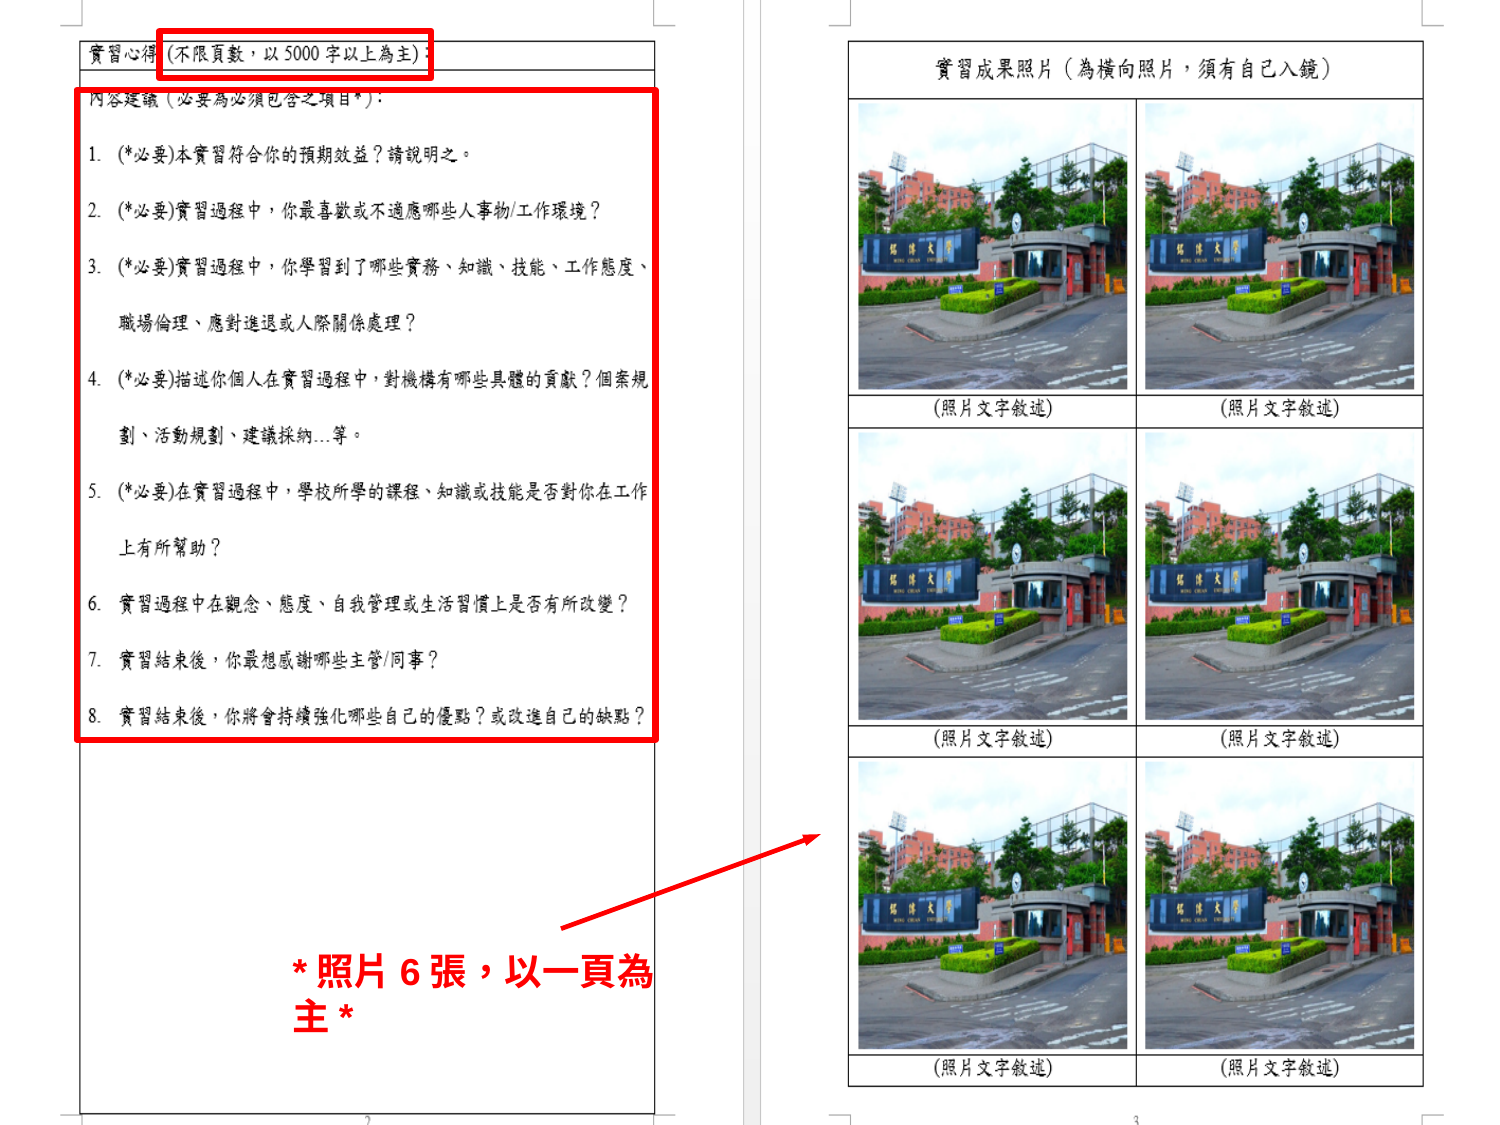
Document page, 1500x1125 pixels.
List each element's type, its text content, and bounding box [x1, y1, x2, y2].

picture [0, 0, 1500, 1125]
text_box *照片6張，以一頁為主* [277, 940, 703, 1002]
